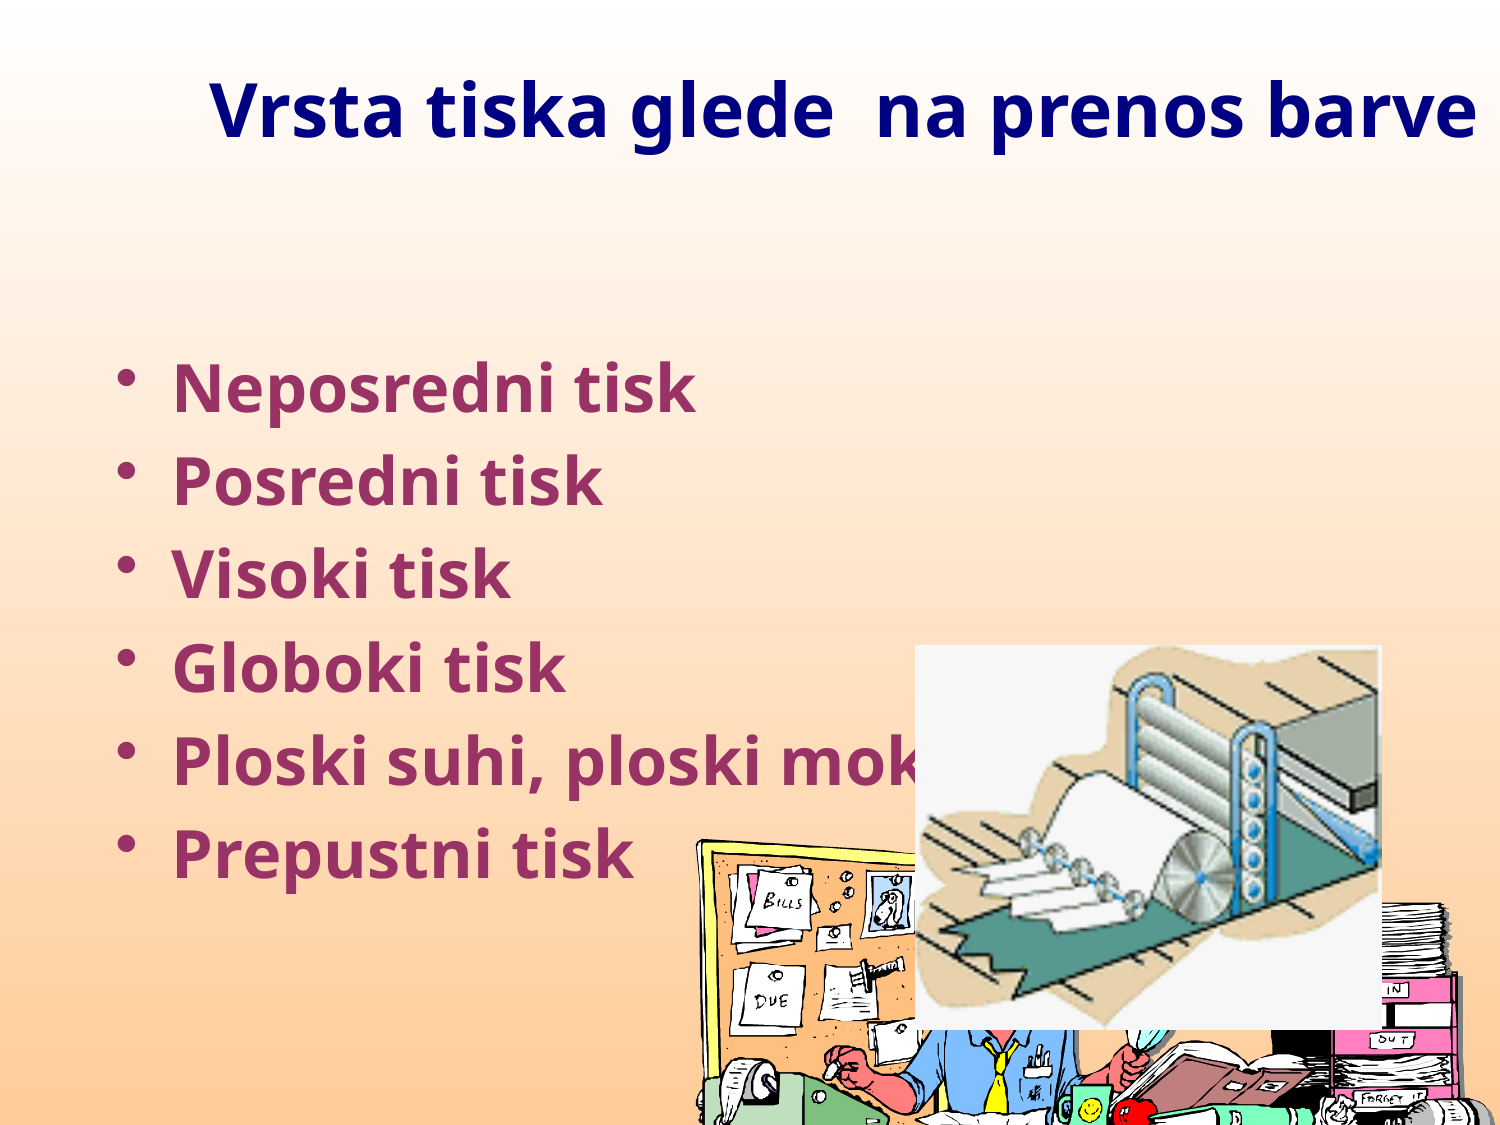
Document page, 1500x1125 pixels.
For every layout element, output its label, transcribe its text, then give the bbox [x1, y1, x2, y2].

text_box Vrsta tiska glede na prenos barve [194, 54, 1294, 326]
picture [915, 645, 1382, 1030]
list Neposredni tisk Posredni tisk Visoki tisk Globoki tisk Ploski suhi, ploski mokri Prepustni tisk [100, 338, 1376, 1013]
